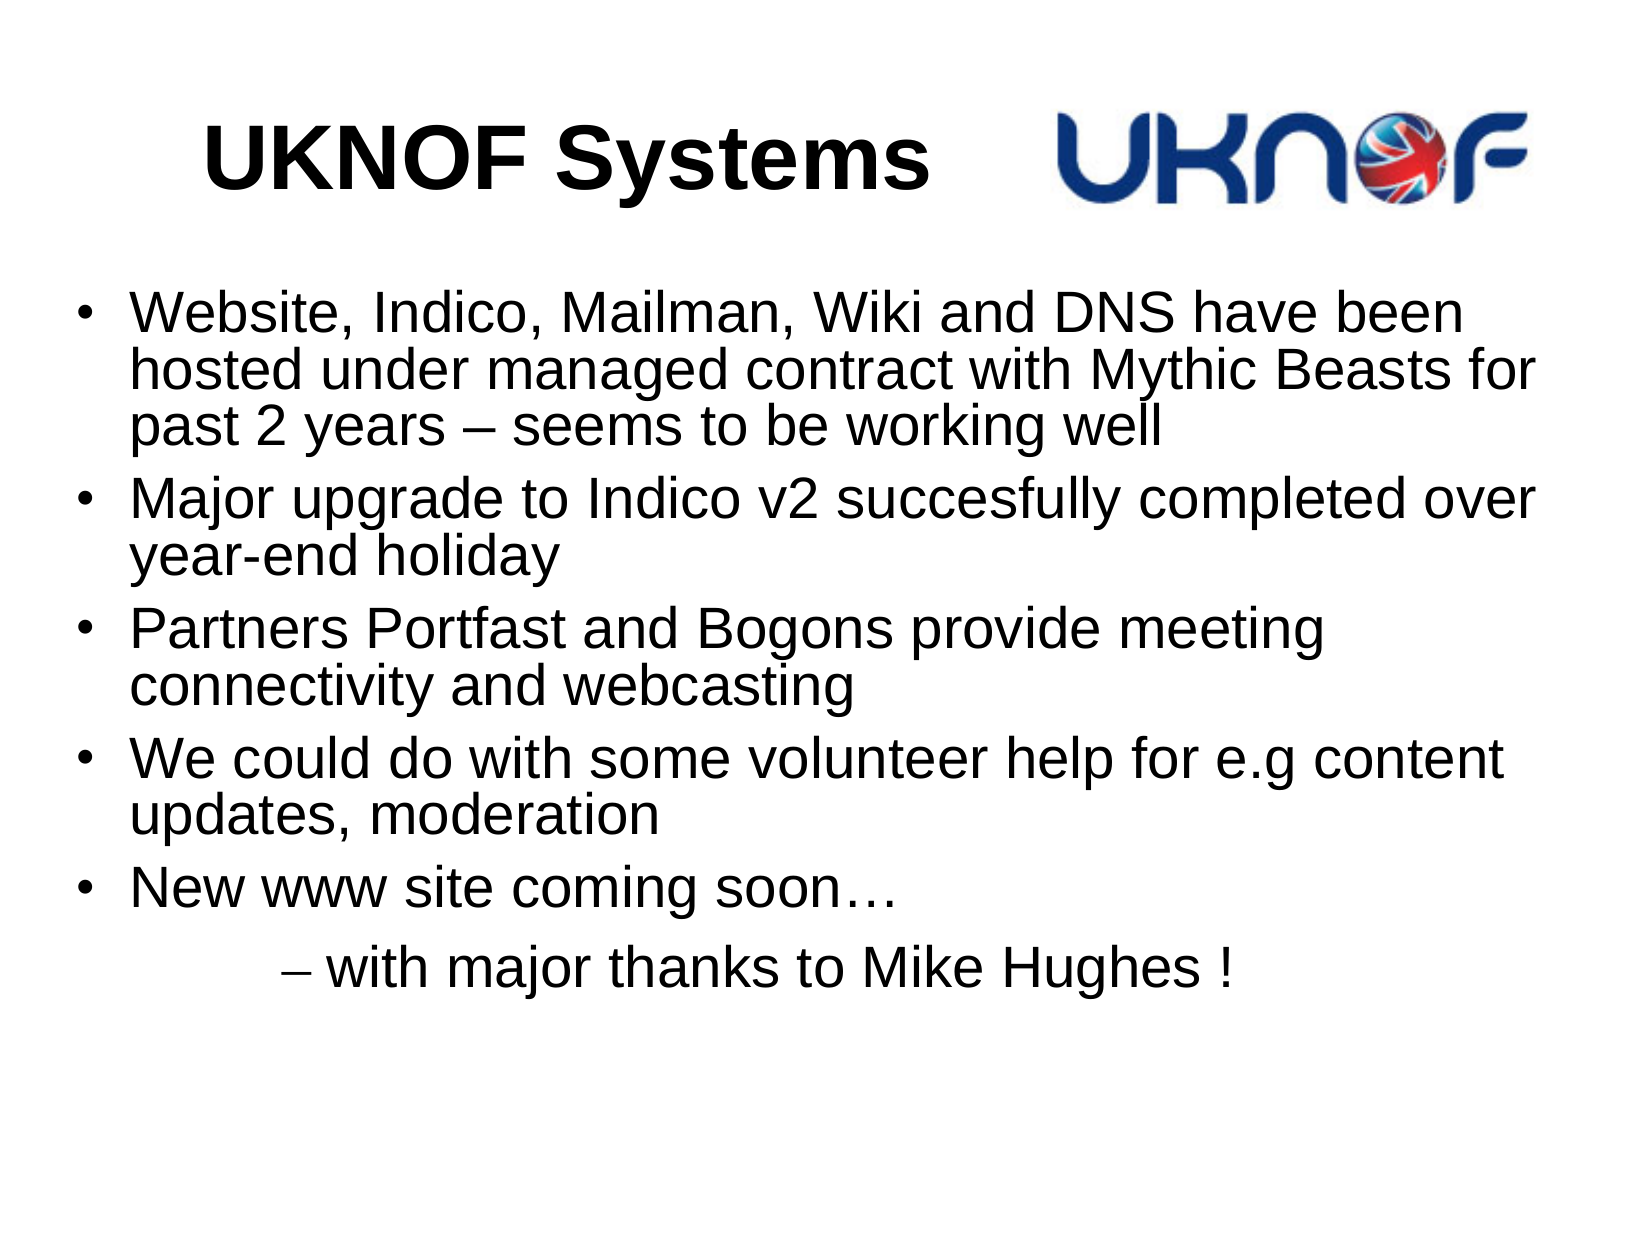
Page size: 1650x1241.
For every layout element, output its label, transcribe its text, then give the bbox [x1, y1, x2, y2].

list Website, Indico, Mailman, Wiki and DNS have been hosted under managed contract with Mythic Beasts for past 2 years – seems to be working well Major upgrade to Indico v2 succesfully completed over year-end holiday Partners Portfast and Bogons provide meeting connectivity and webcasting We could do with some volunteer help for e.g content updates, moderation New www site coming soon… with major thanks to Mike Hughes ! [75, 287, 1576, 1083]
picture [1050, 93, 1536, 225]
title UKNOF Systems [123, 37, 1013, 279]
